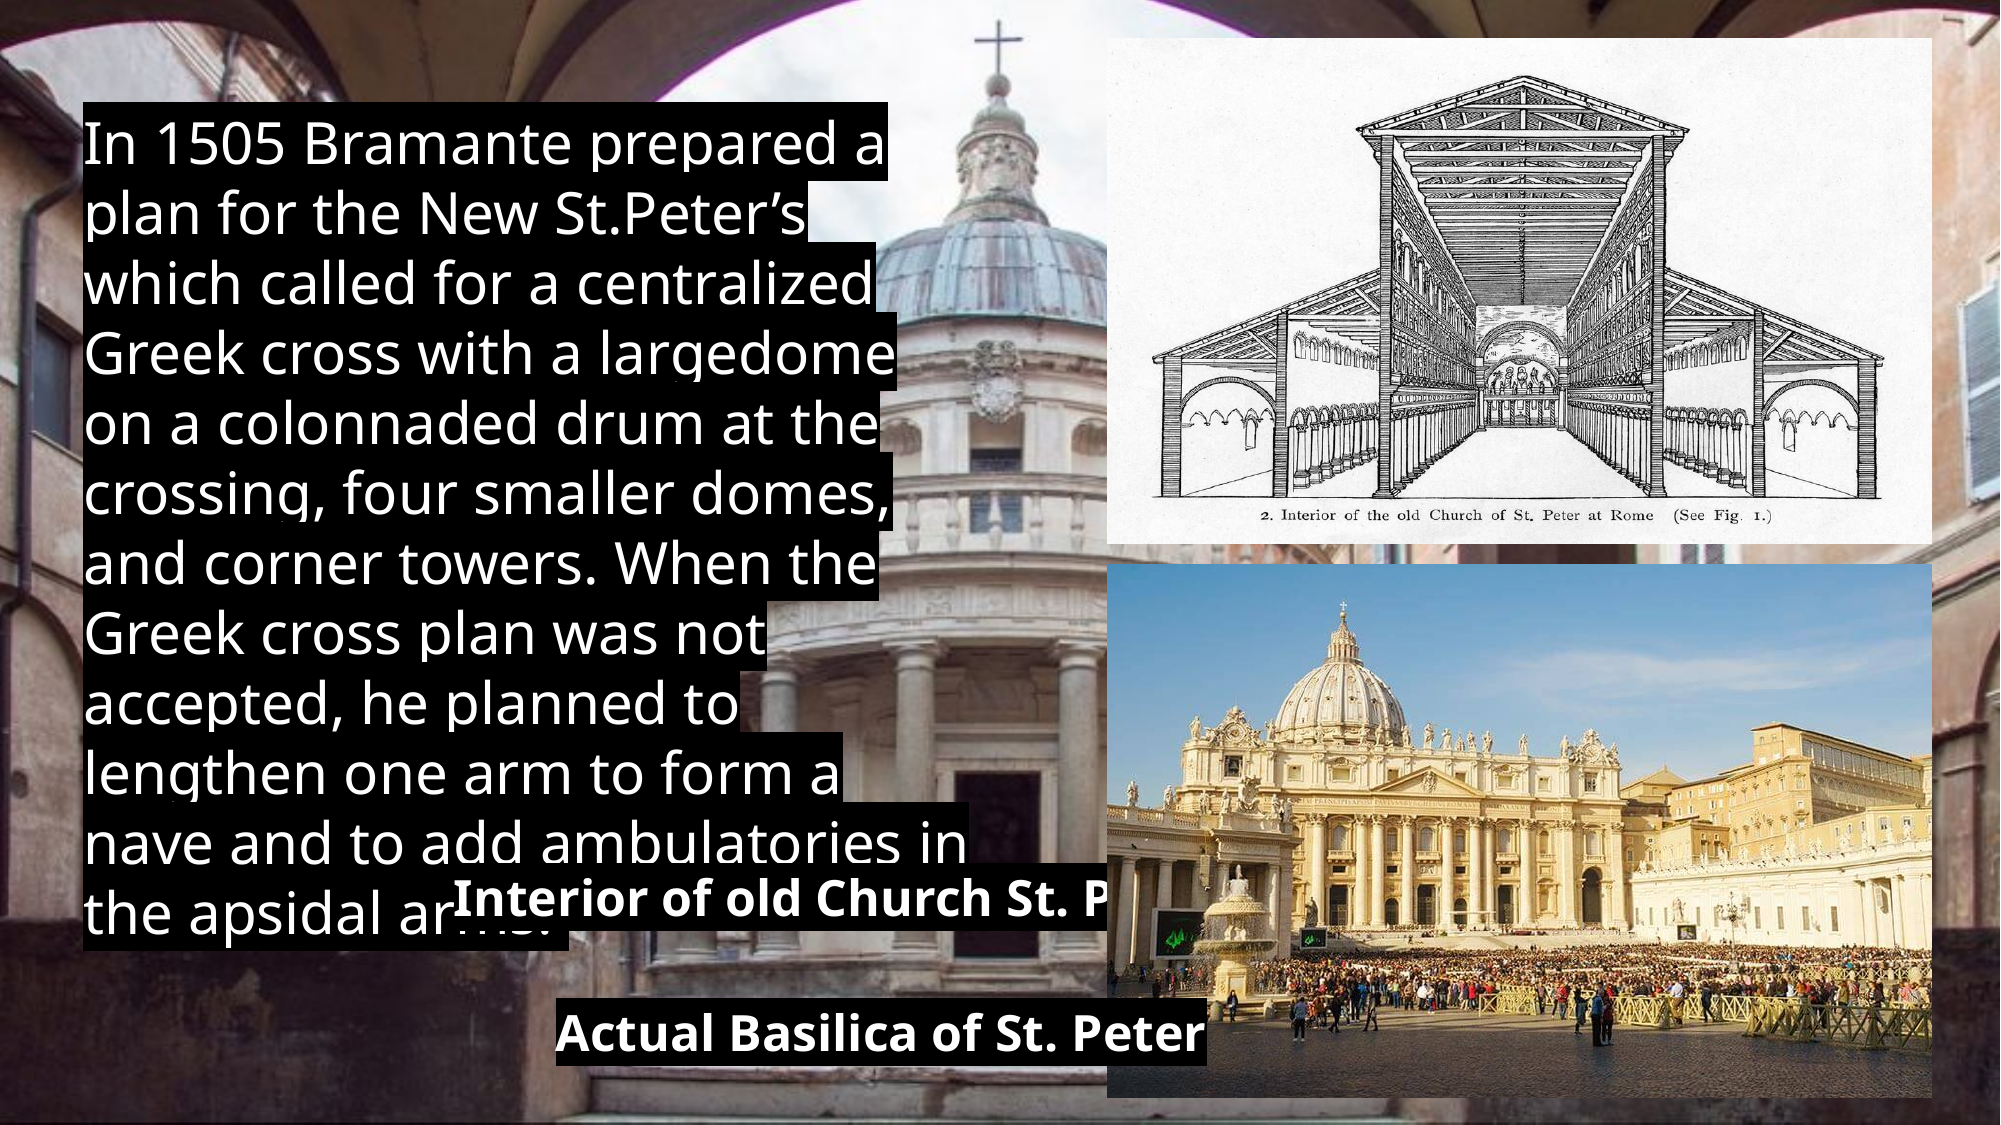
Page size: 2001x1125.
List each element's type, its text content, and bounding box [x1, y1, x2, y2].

text_box In 1505 Bramante prepared a plan for the New St.Peter’s which called for a centralized Greek cross with a largedome on a colonnaded drum at the crossing, four smaller domes, and corner towers. When the Greek cross plan was not accepted, he planned to lengthen one arm to form a nave and to add ambulatories in the apsidal arms. [68, 98, 993, 821]
text_box Interior of old Church St. Peter [439, 859, 1107, 935]
picture [0, 0, 2000, 1125]
text_box Actual Basilica of St. Peter [540, 993, 1491, 1070]
